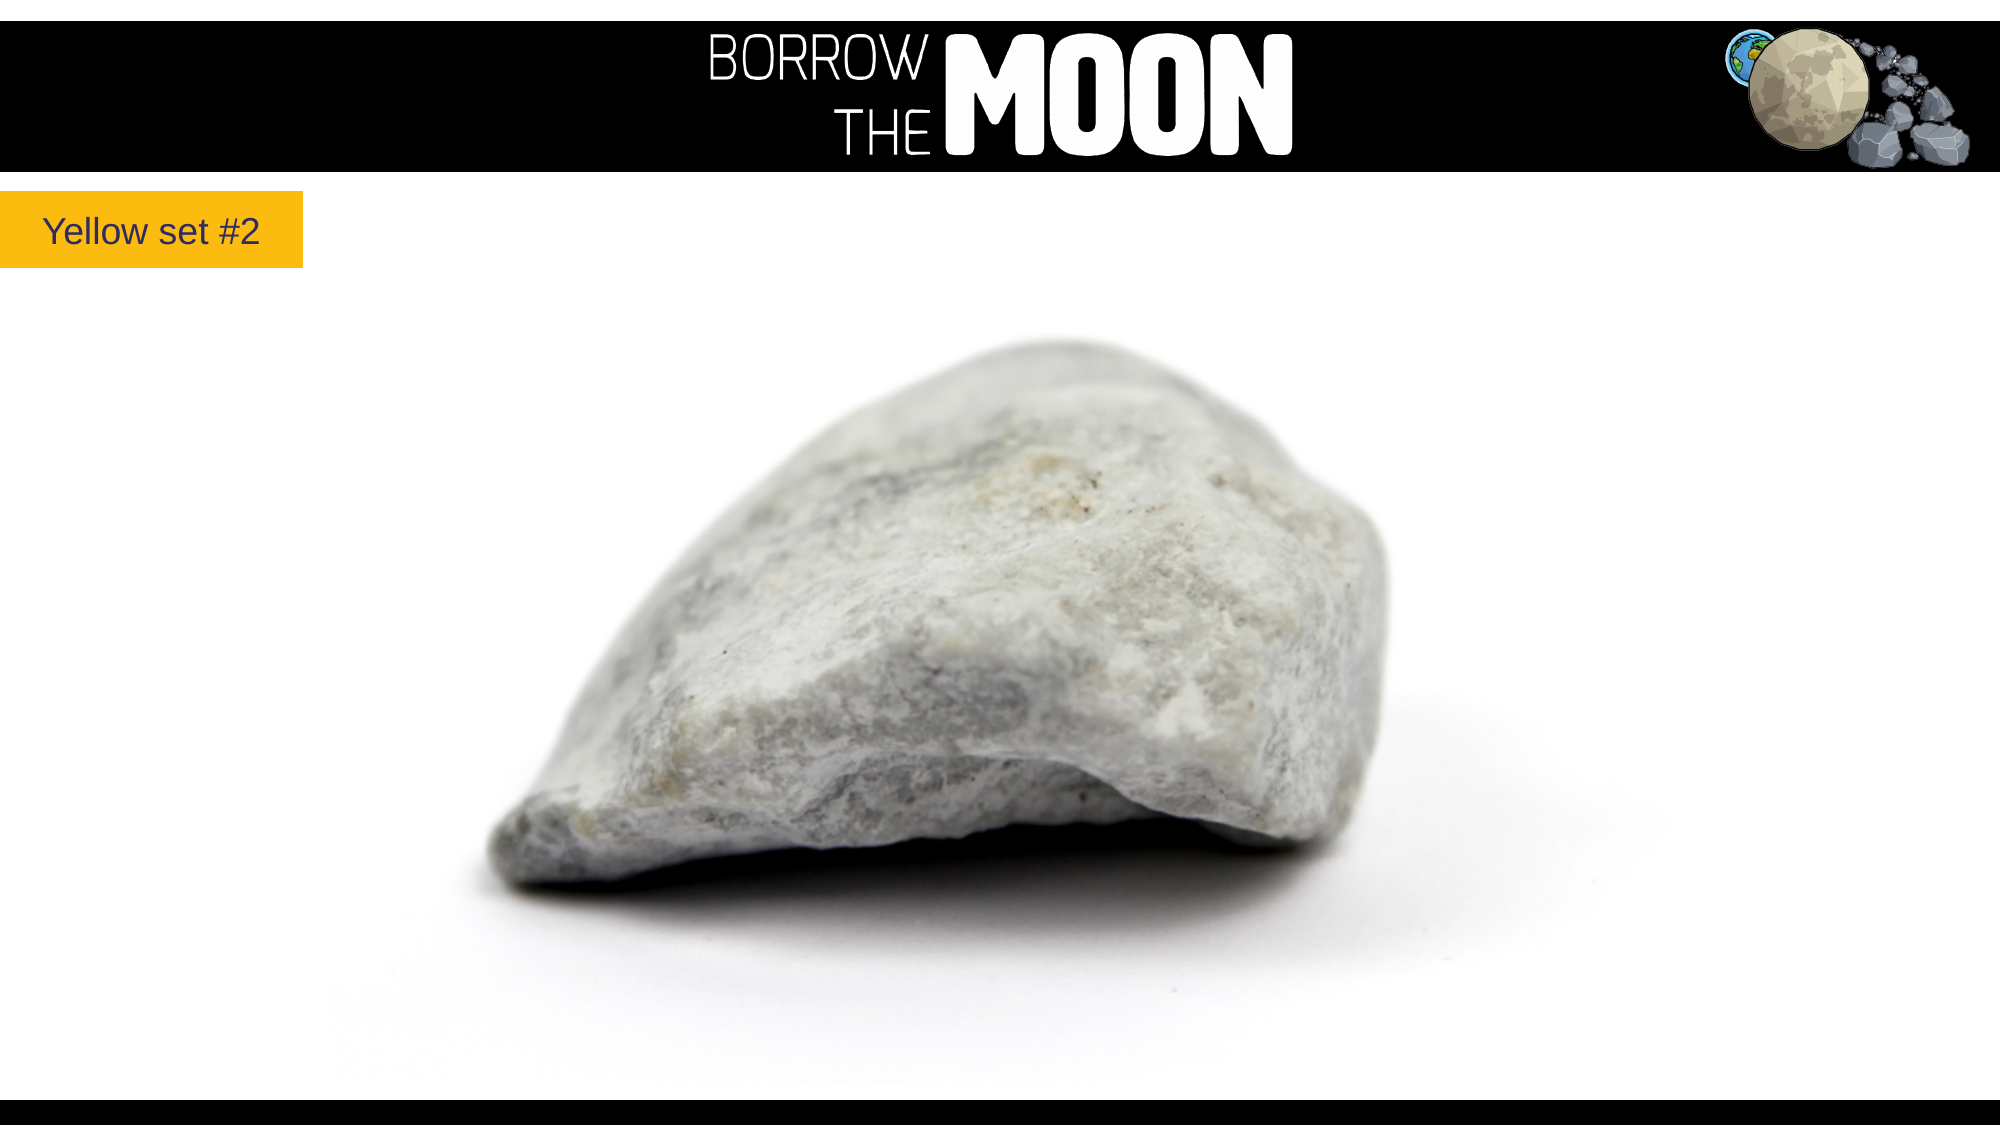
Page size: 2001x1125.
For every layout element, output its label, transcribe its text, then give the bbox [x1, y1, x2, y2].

picture [330, 190, 1670, 1084]
text_box Yellow set #2 [0, 191, 303, 268]
